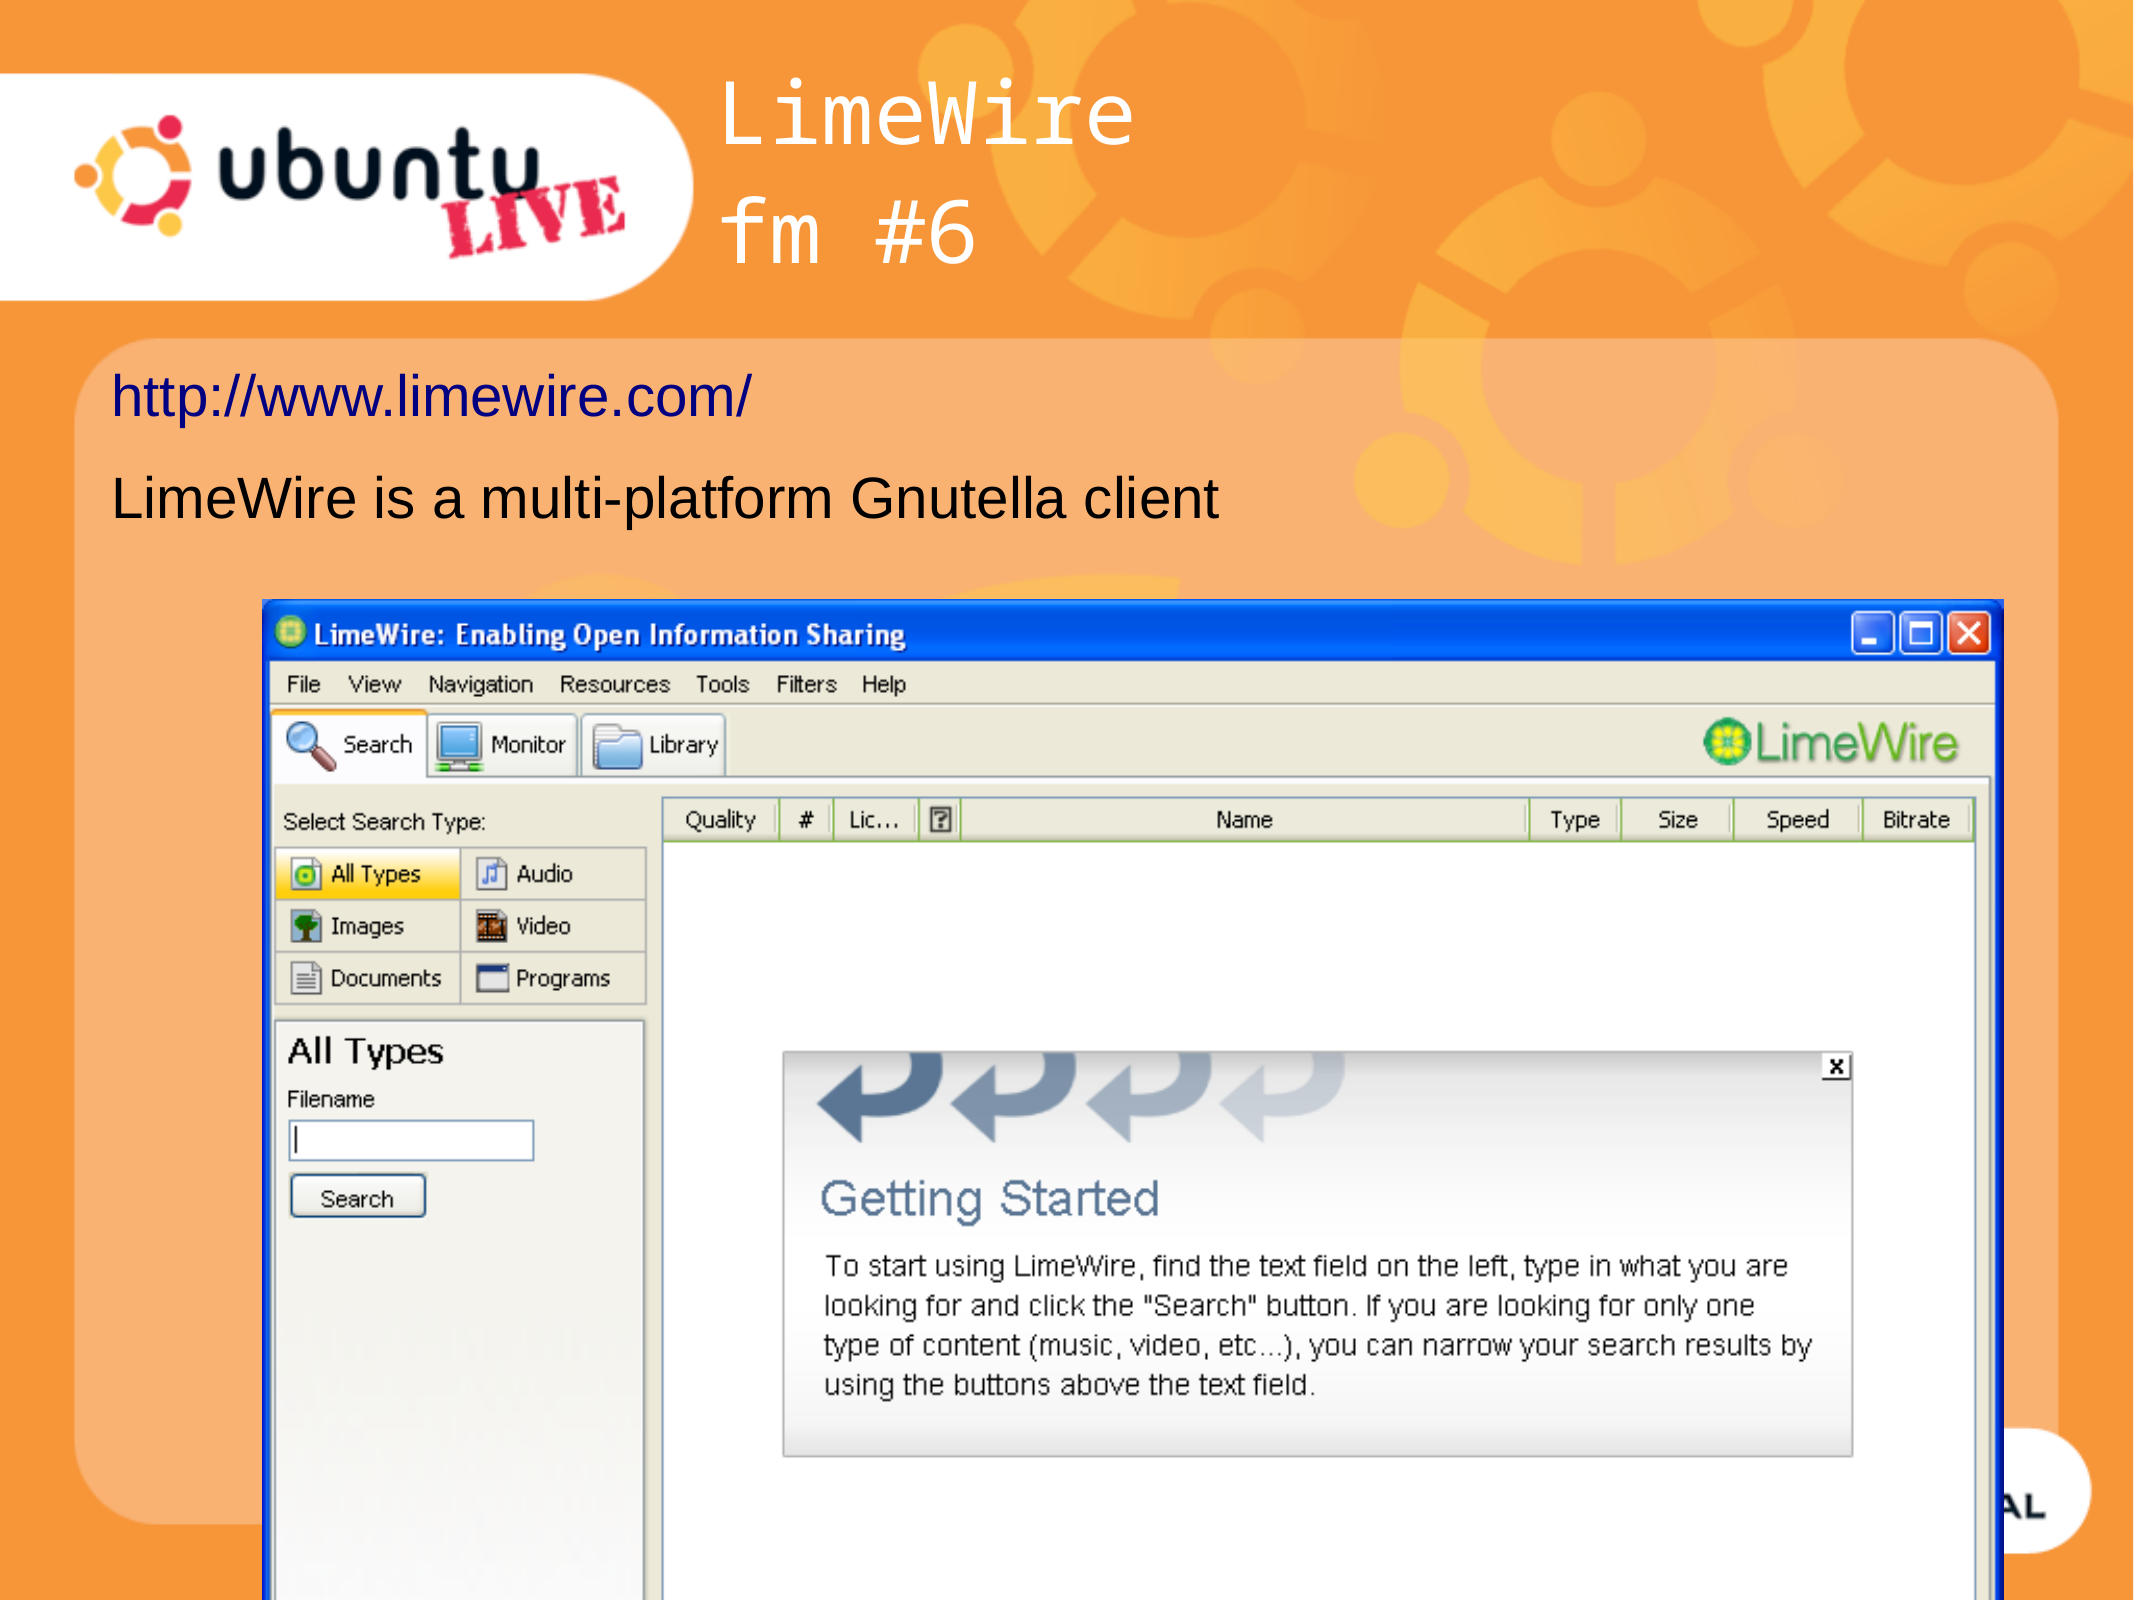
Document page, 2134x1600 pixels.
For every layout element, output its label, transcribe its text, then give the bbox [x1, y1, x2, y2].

title LimeWire fm #6 [712, 47, 2134, 294]
list http://www.limewire.com/ LimeWire is a multi-platform Gnutella client [66, 375, 2026, 1388]
picture [0, 0, 2134, 1600]
